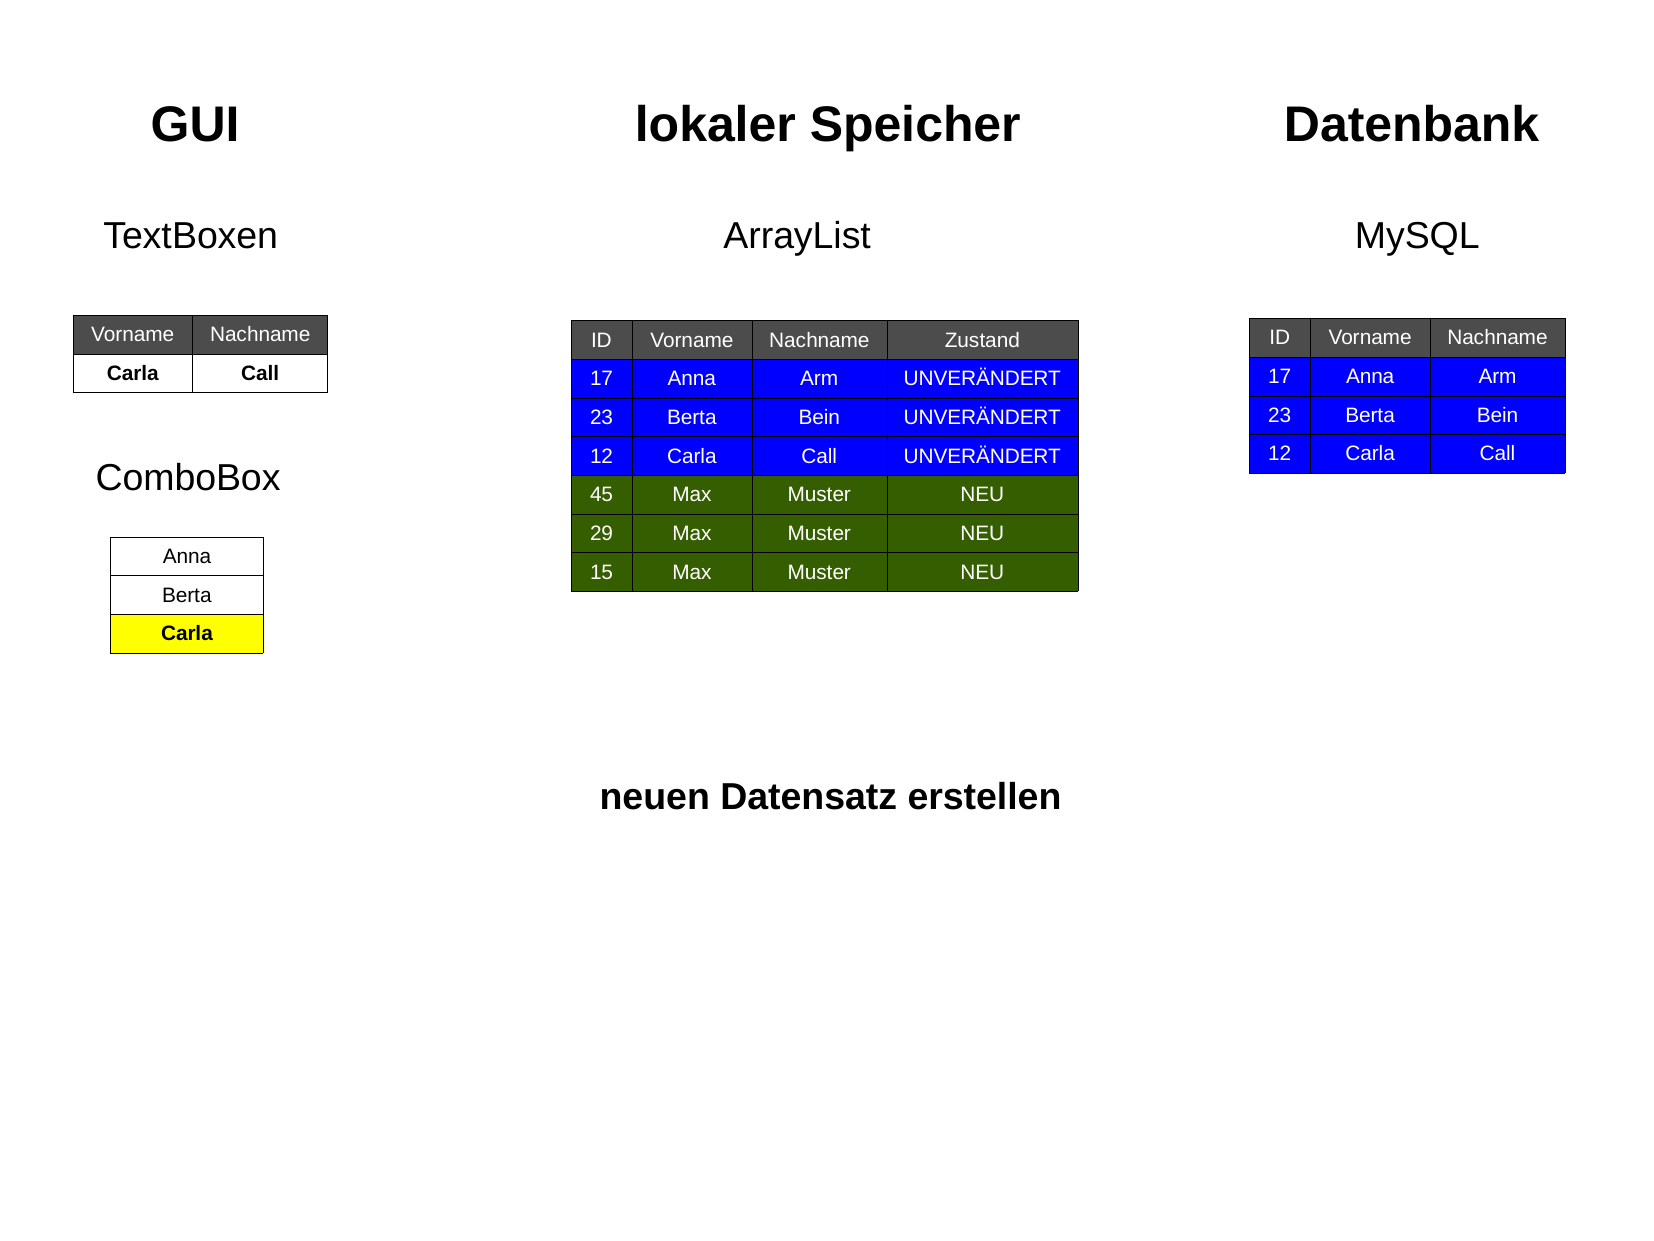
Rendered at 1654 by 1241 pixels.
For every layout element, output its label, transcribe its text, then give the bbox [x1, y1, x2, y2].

table_cell Call [753, 437, 887, 475]
table_cell 17 [1250, 358, 1310, 396]
table_cell Arm [1431, 358, 1565, 396]
text_box ArrayList [708, 206, 886, 264]
table_cell 12 [1250, 435, 1310, 473]
table_cell Anna [1311, 358, 1430, 396]
table_cell Berta [111, 576, 263, 614]
table_cell Muster [753, 476, 887, 514]
table_cell Muster [753, 553, 887, 591]
table_header Vorname [74, 316, 192, 354]
table_cell UNVERÄNDERT [888, 437, 1078, 475]
table_header Anna [111, 538, 263, 575]
table_cell Max [633, 476, 752, 514]
table_cell Anna [633, 360, 752, 398]
table_cell 15 [572, 553, 632, 591]
table_cell 23 [1250, 397, 1310, 434]
table_cell Arm [753, 360, 887, 398]
table_cell Bein [1431, 397, 1565, 434]
text_box neuen Datensatz erstellen [584, 767, 1077, 826]
table_cell Carla [74, 355, 192, 392]
table_cell Muster [753, 515, 887, 552]
table_cell Carla [111, 615, 263, 653]
text_box Datenbank [1269, 88, 1555, 161]
table_header ID [572, 321, 632, 359]
table_cell Bein [753, 399, 887, 436]
table_cell 17 [572, 360, 632, 398]
text_box lokaler Speicher [620, 88, 1037, 161]
table_cell 23 [572, 399, 632, 436]
text_box GUI [135, 88, 255, 161]
table_header Vorname [633, 321, 752, 359]
table_cell NEU [888, 553, 1078, 591]
table_cell Carla [1311, 435, 1430, 473]
text_box MySQL [1340, 206, 1495, 264]
table_cell 45 [572, 476, 632, 514]
table_cell UNVERÄNDERT [888, 399, 1078, 436]
table_header Nachname [1431, 319, 1565, 357]
table_cell Call [1431, 435, 1565, 473]
table_cell UNVERÄNDERT [888, 360, 1078, 398]
table_cell 29 [572, 515, 632, 552]
table_header Zustand [888, 321, 1078, 359]
table_cell Carla [633, 437, 752, 475]
table_header Nachname [193, 316, 327, 354]
text_box TextBoxen [88, 206, 293, 264]
table_cell Call [193, 355, 327, 392]
table_cell Berta [633, 399, 752, 436]
table_header Nachname [753, 321, 887, 359]
table_cell NEU [888, 476, 1078, 514]
table_cell 12 [572, 437, 632, 475]
table_cell Berta [1311, 397, 1430, 434]
table_cell Max [633, 553, 752, 591]
table_cell NEU [888, 515, 1078, 552]
text_box ComboBox [80, 448, 296, 506]
table_header Vorname [1311, 319, 1430, 357]
table_cell Max [633, 515, 752, 552]
table_header ID [1250, 319, 1310, 357]
